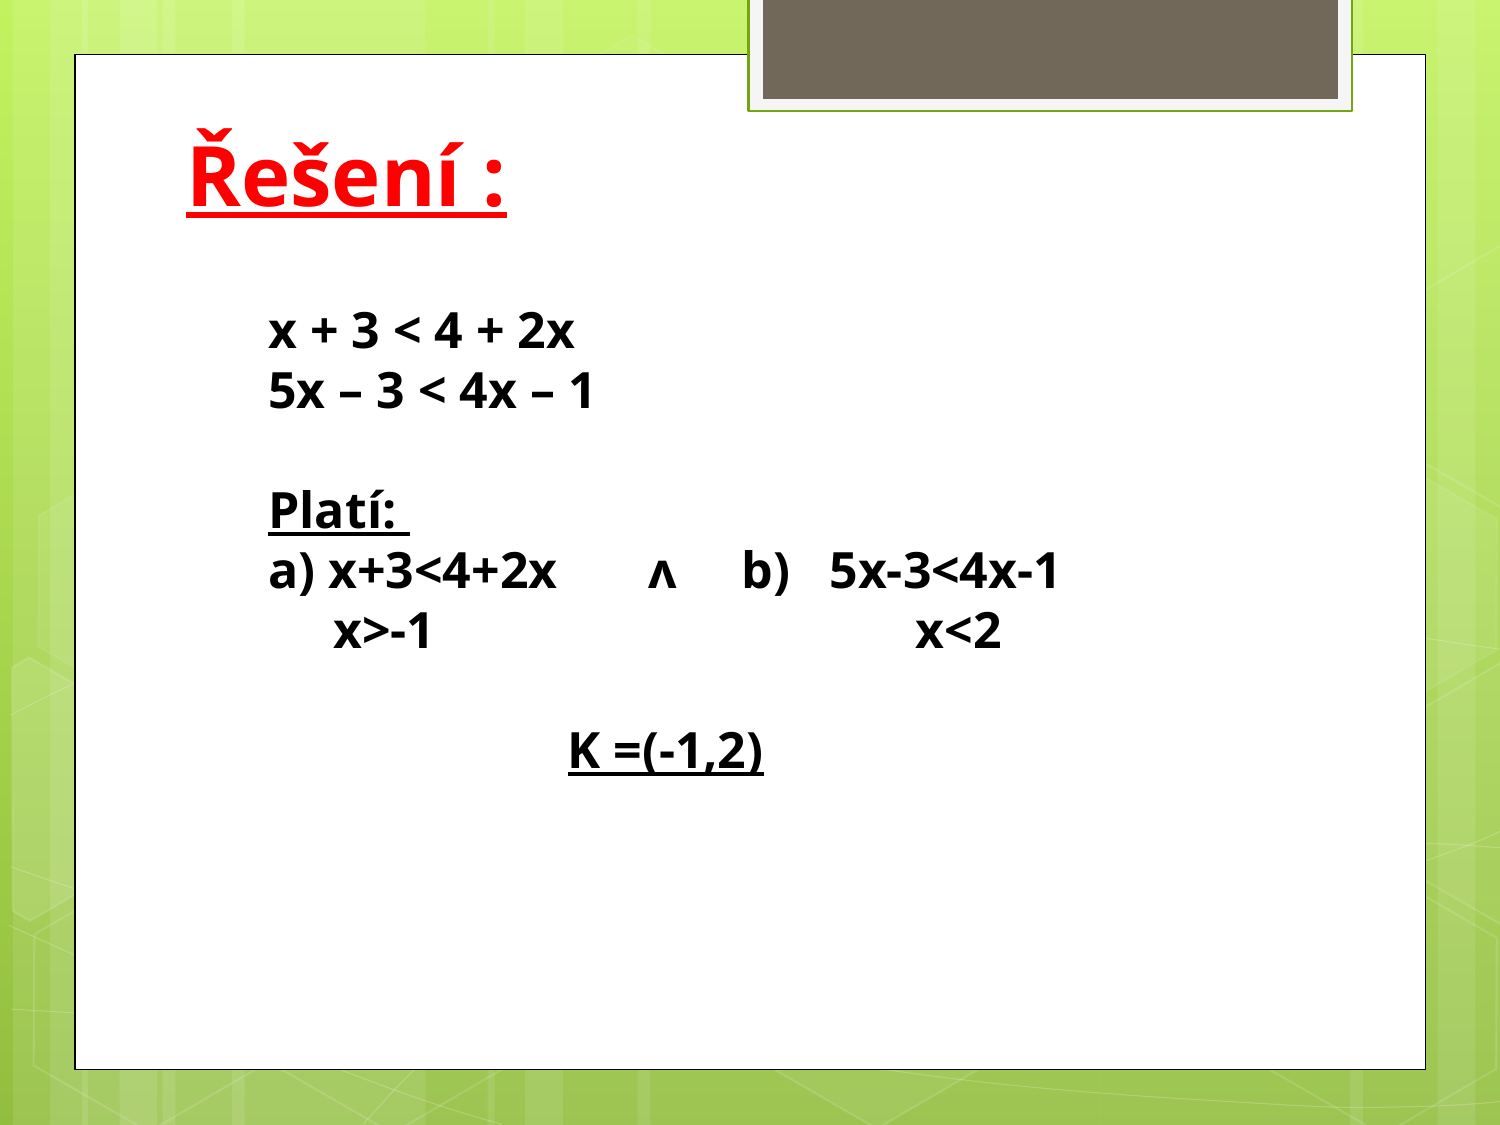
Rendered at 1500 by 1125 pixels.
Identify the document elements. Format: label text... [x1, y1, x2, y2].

text_box x + 3 < 4 + 2x 5x – 3 < 4x – 1 Platí: a) x+3<4+2x ʌ b) 5x-3<4x-1 x>-1 x<2 K =(-1,2) [253, 291, 1125, 846]
title Řešení : [171, 42, 1415, 231]
